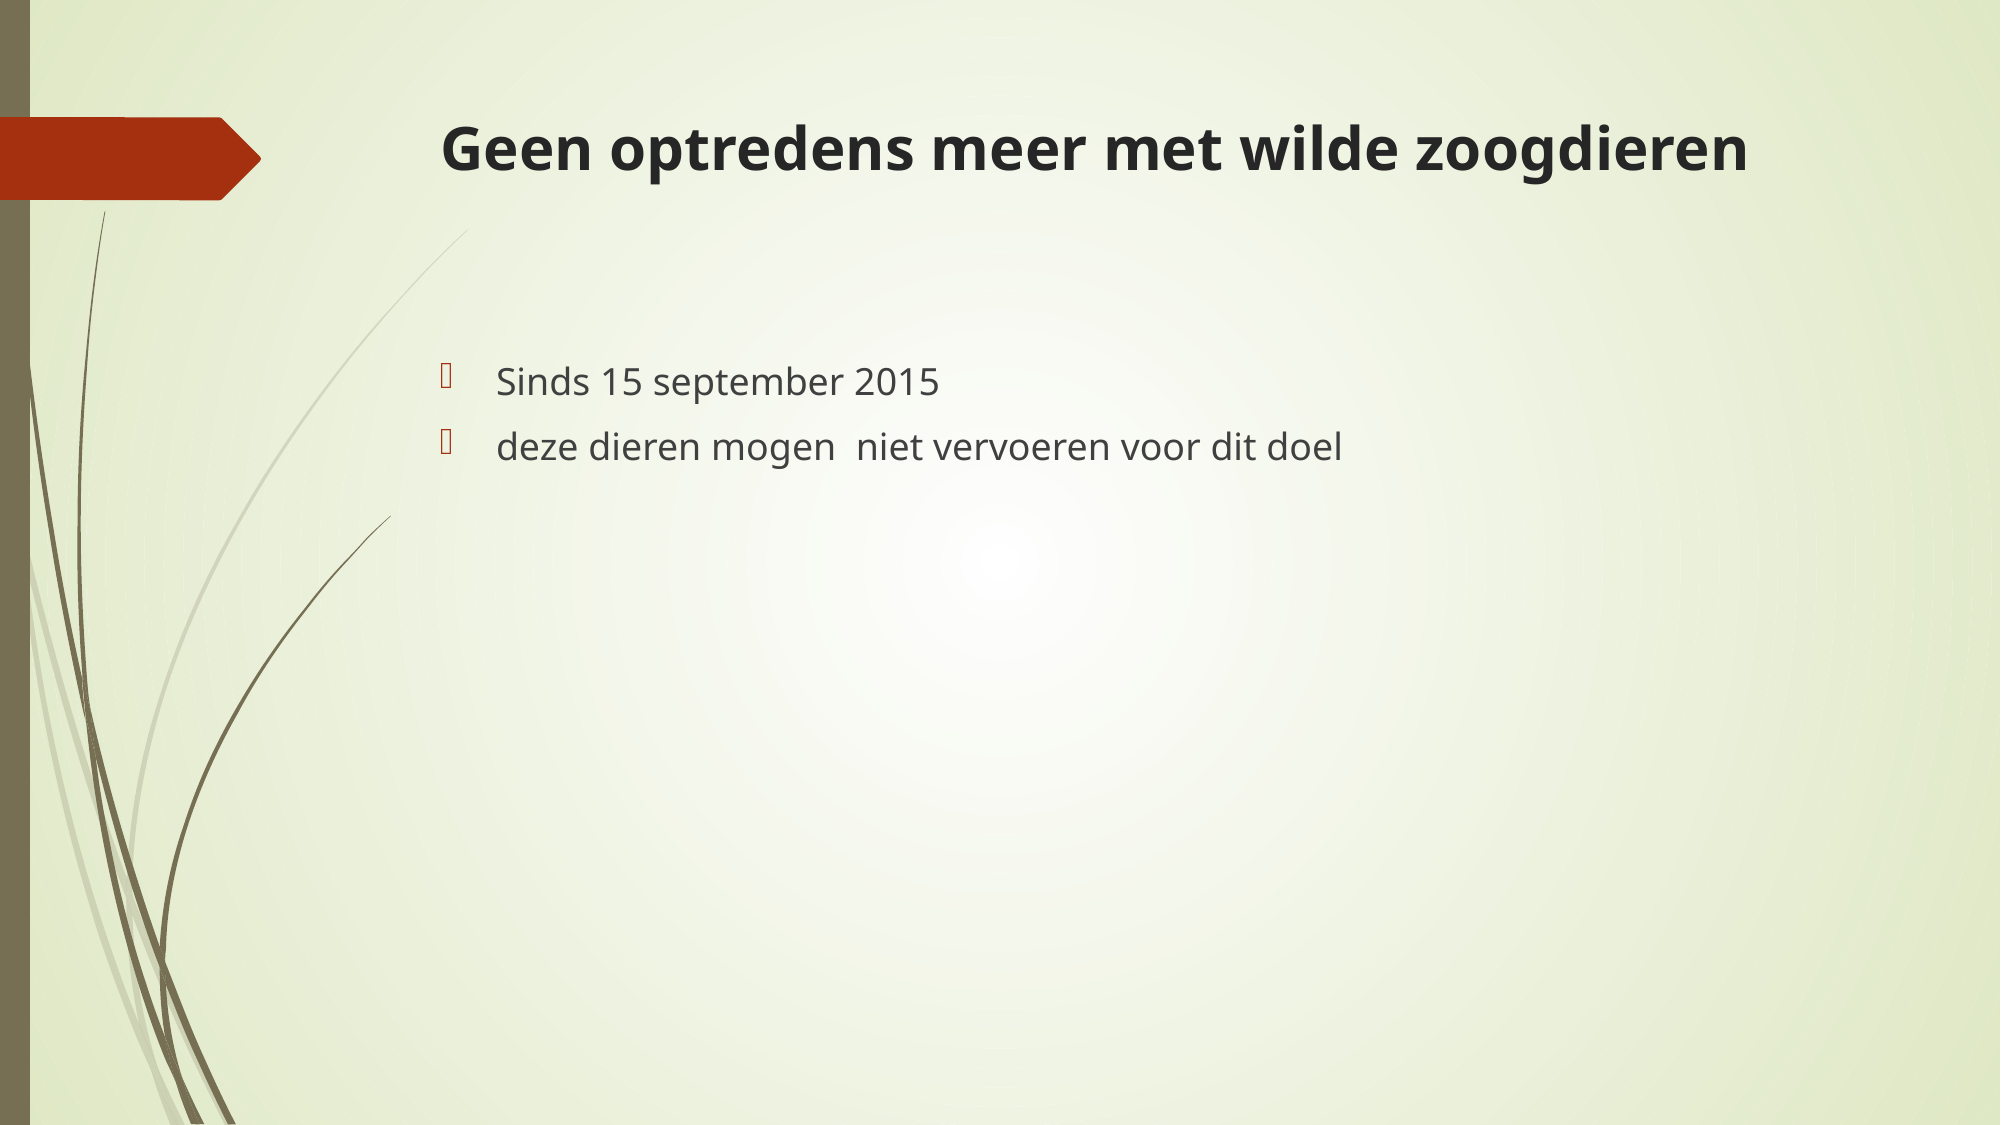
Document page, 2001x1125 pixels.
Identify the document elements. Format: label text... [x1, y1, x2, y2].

title Geen optredens meer met wilde zoogdieren [425, 102, 1888, 313]
list Sinds 15 september 2015 deze dieren mogen niet vervoeren voor dit doel [424, 350, 1888, 970]
